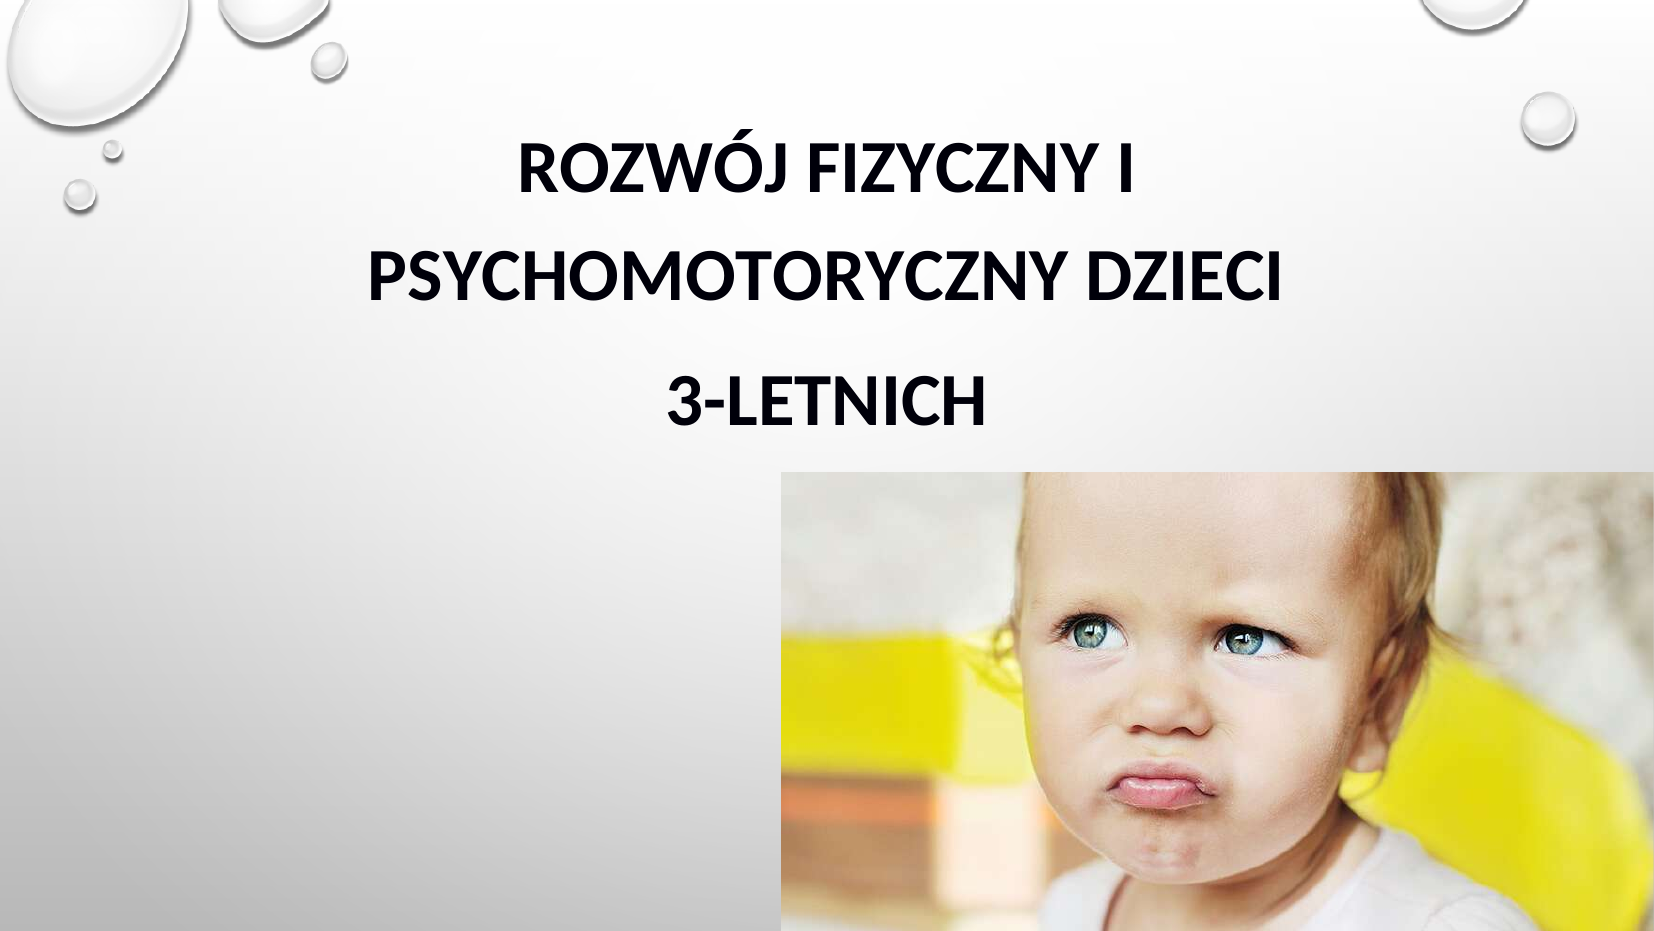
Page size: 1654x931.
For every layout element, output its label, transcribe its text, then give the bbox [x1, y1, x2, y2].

subtitle Rozwój fizyczny i psychomotoryczny dzieci 3-letnich [162, 0, 1492, 540]
picture [781, 472, 1654, 931]
